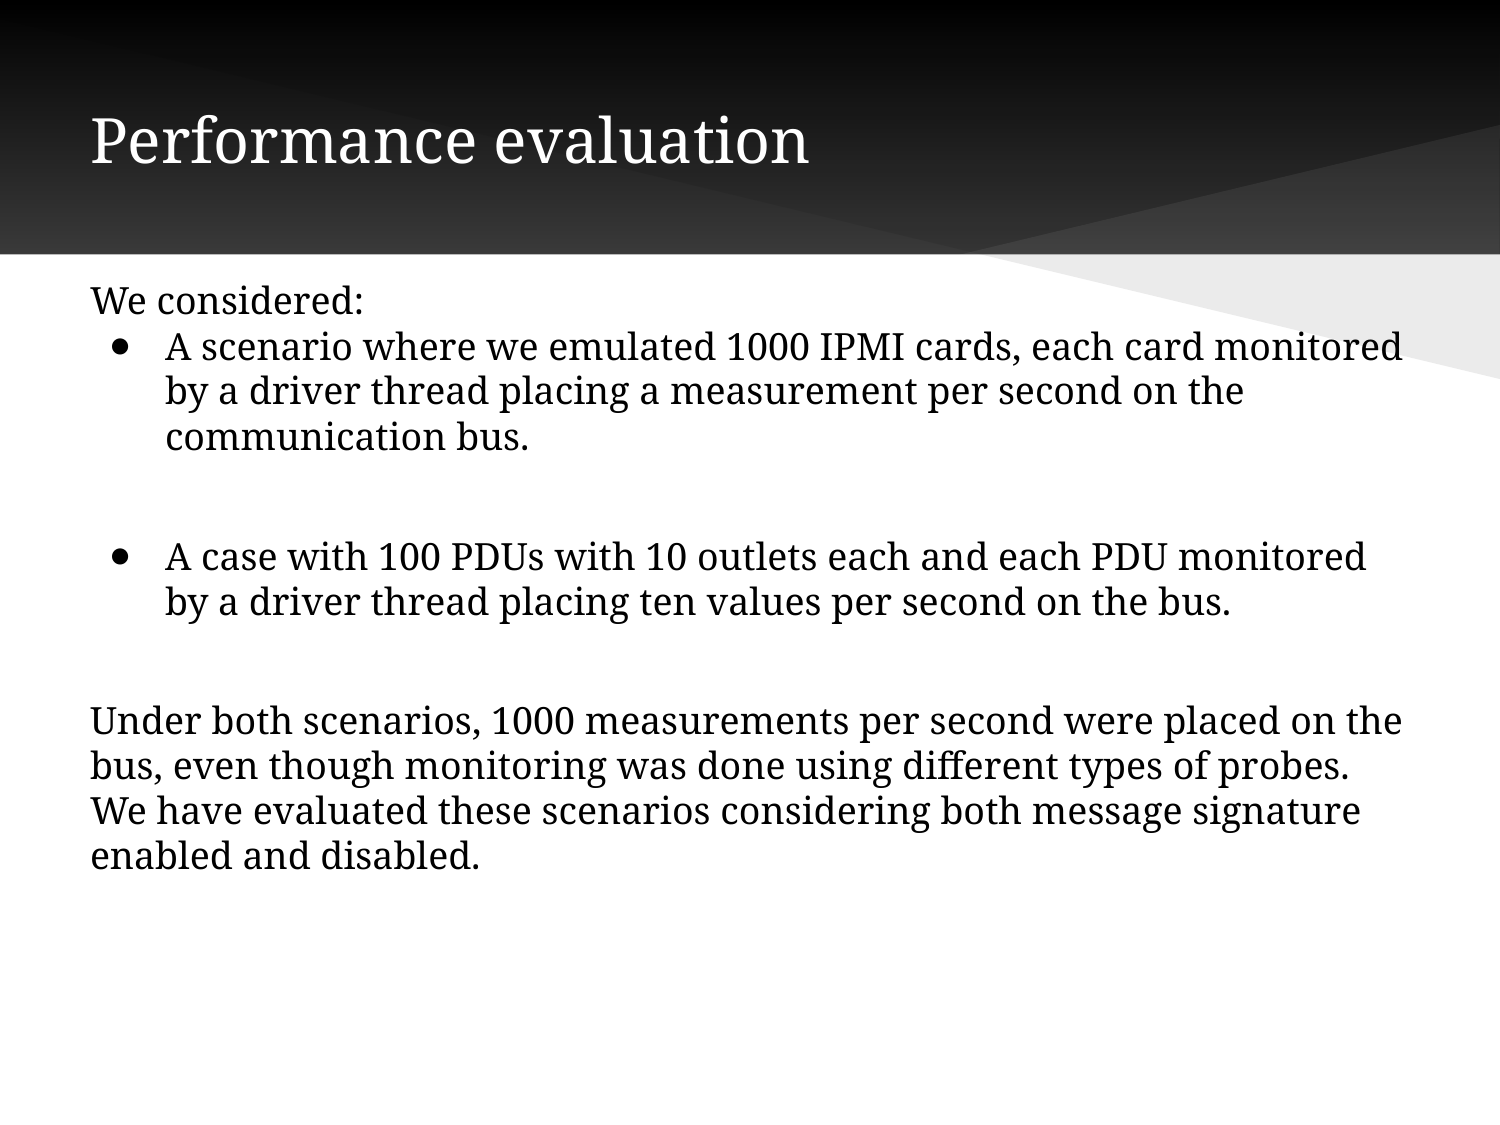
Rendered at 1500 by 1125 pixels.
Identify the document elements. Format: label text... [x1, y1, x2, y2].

list We considered: A scenario where we emulated 1000 IPMI cards, each card monitored by a driver thread placing a measurement per second on the communication bus. A case with 100 PDUs with 10 outlets each and each PDU monitored by a driver thread placing ten values per second on the bus. Under both scenarios, 1000 measurements per second were placed on the bus, even though monitoring was done using different types of probes. We have evaluated these scenarios considering both message signature enabled and disabled. [75, 262, 1425, 1078]
title Performance evaluation [75, 45, 1425, 233]
